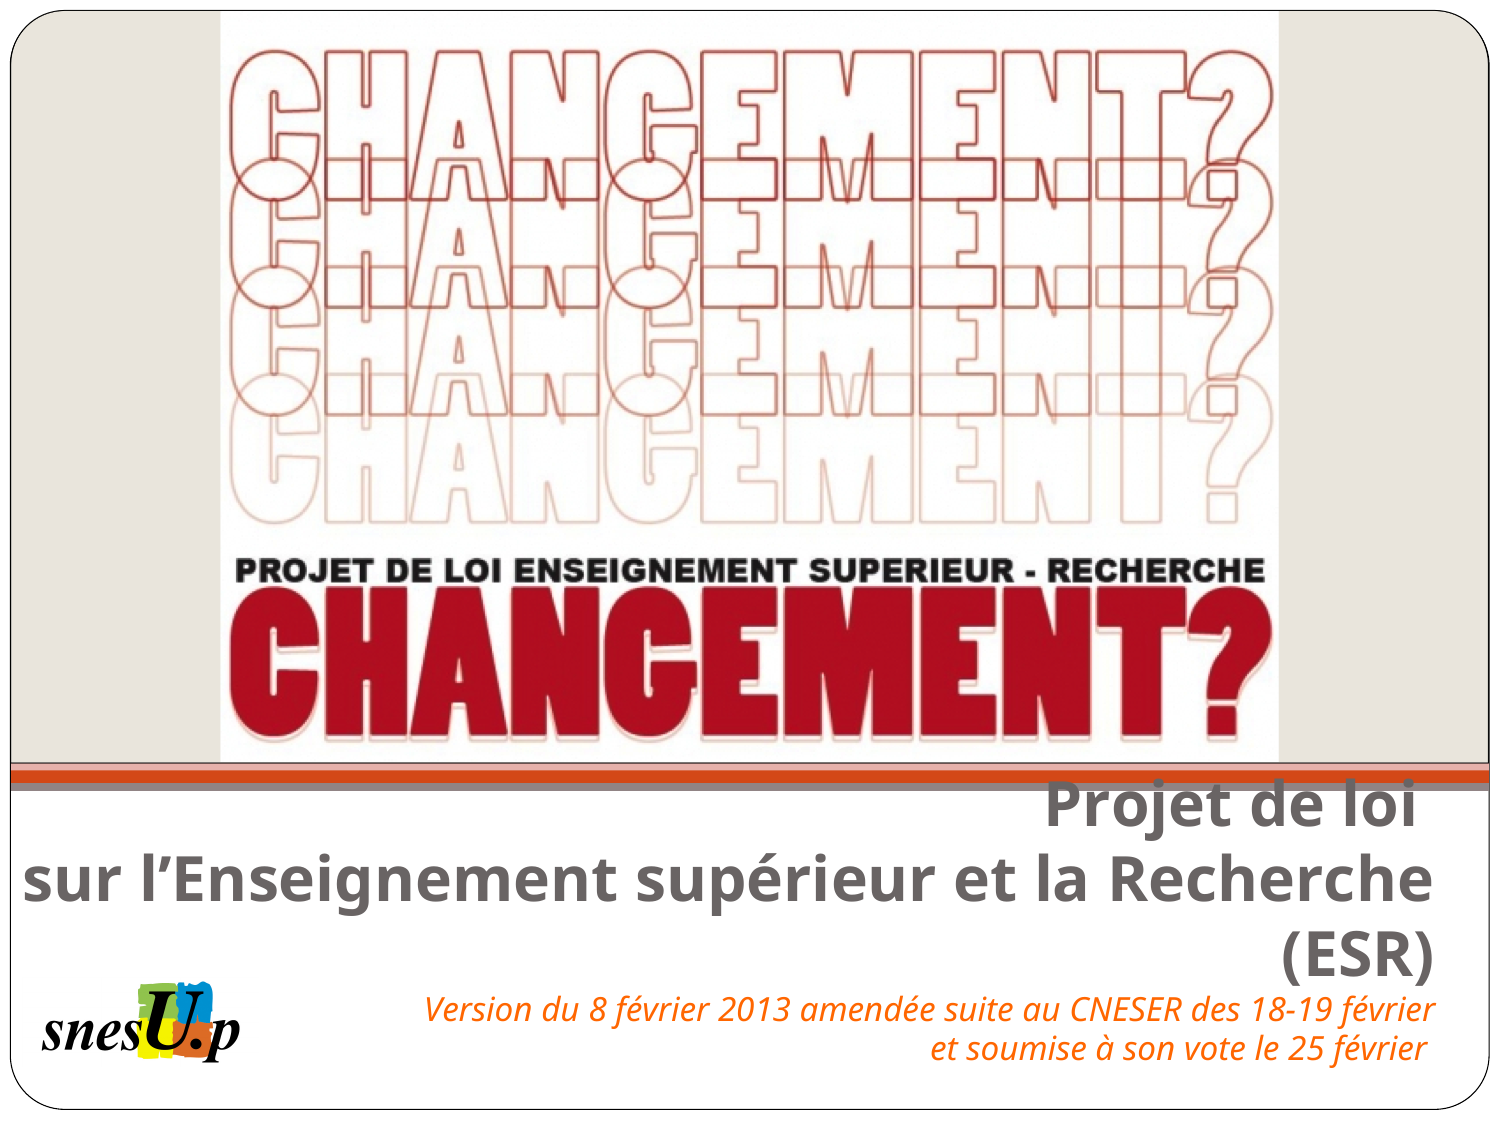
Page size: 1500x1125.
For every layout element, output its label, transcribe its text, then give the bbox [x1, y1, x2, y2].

picture [9, 9, 1490, 765]
text_box Version du 8 février 2013 amendée suite au CNESER des 18-19 février et soumise à son vote le 25 février [147, 979, 1461, 1093]
text_box Projet de loi sur l’Enseignement supérieur et la Recherche (ESR) [0, 756, 1450, 1005]
picture [22, 977, 259, 1067]
